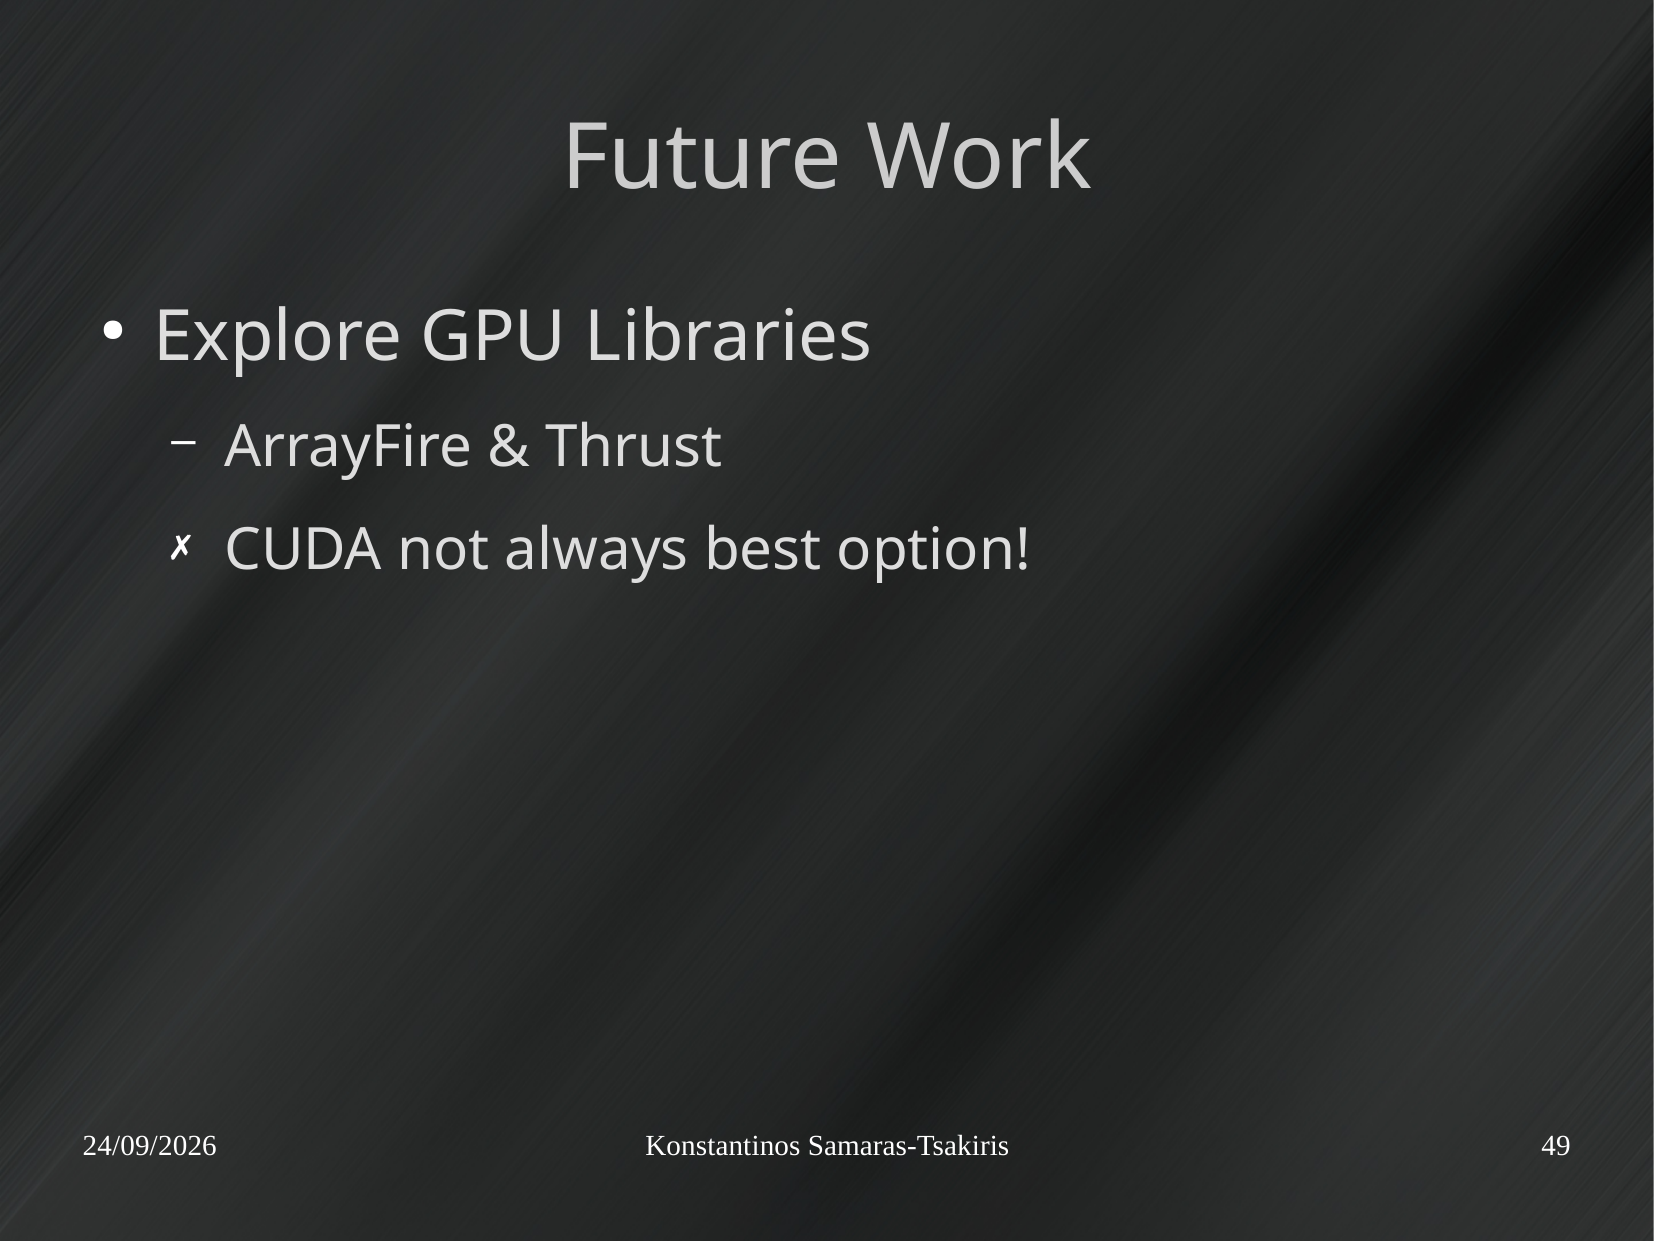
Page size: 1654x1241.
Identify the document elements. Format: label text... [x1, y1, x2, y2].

picture [0, 0, 1654, 1241]
list Explore GPU Libraries ArrayFire & Thrust CUDA not always best option! [82, 284, 1606, 1150]
title Future Work [82, 49, 1571, 257]
